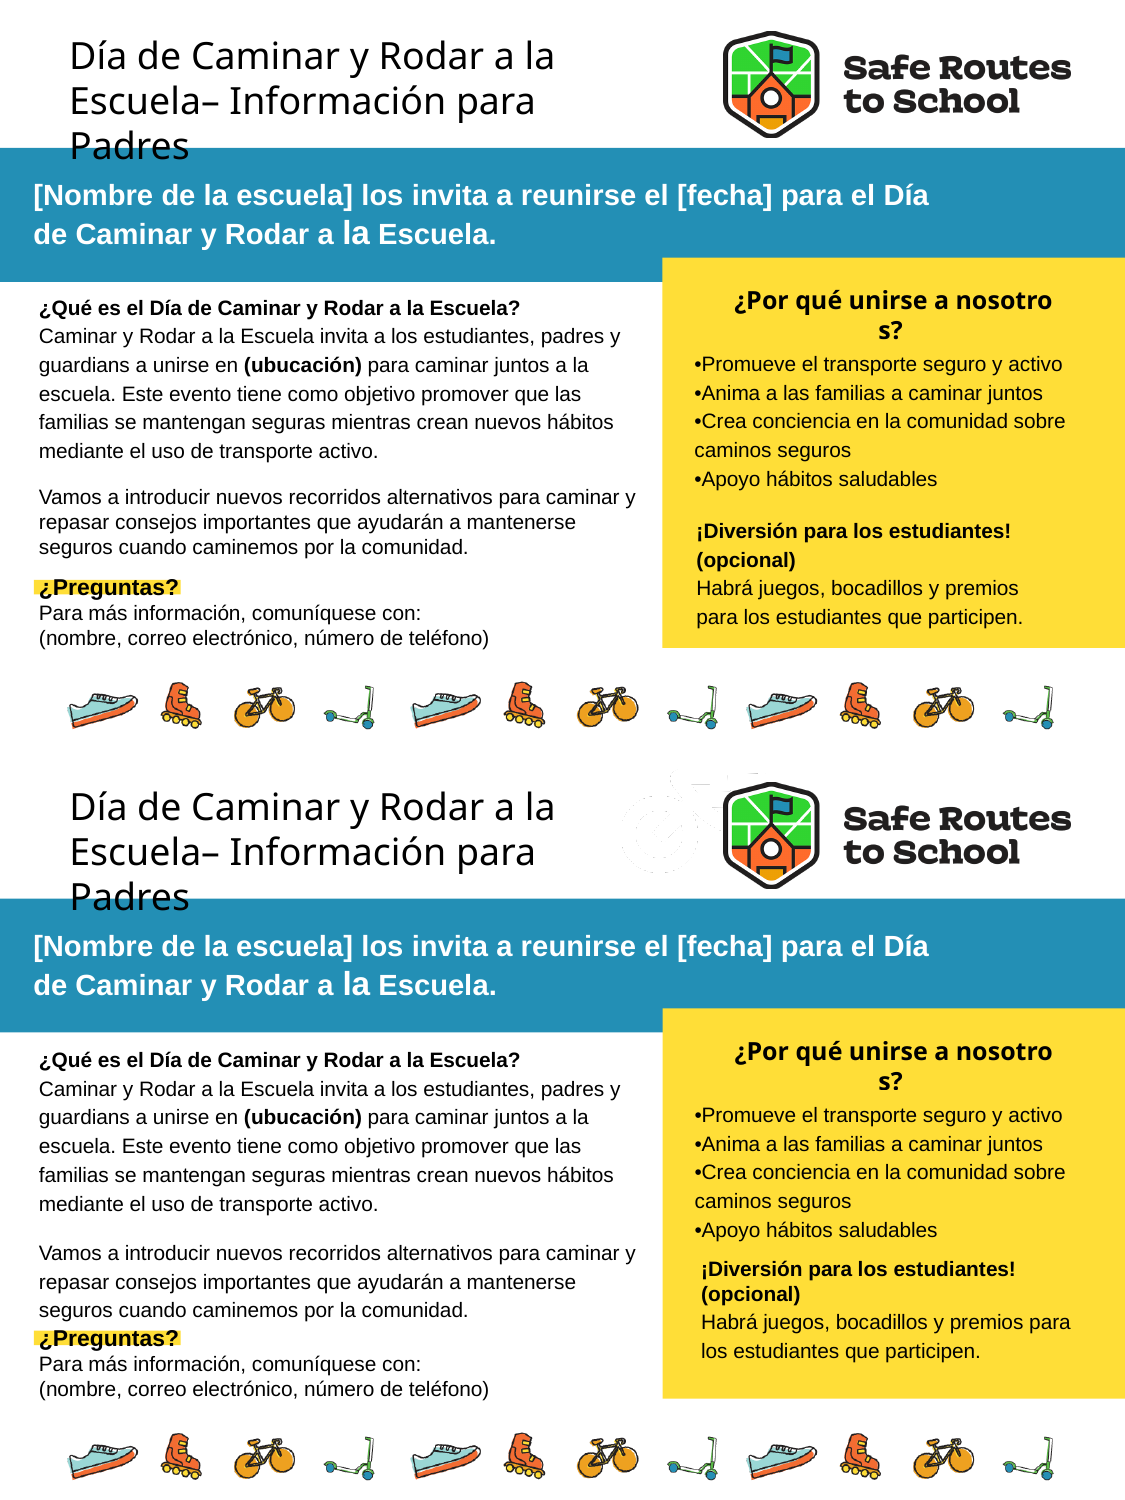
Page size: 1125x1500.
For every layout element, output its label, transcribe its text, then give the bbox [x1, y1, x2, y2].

text_box ¿Preguntas? Para más información, comuníquese con: (nombre, correo electrónico, número de teléfono) [23, 564, 553, 658]
text_box [0, 898, 1125, 1399]
text_box ¡Diversión para los estudiantes! (opcional) Habrá juegos, bocadillos y premios para los estudiantes que participen. [685, 1247, 1093, 1371]
picture [620, 769, 1071, 889]
text_box [Nombre de la escuela] los invita a reunirse el [fecha] para el Día de Caminar y Rodar a la Escuela. [18, 919, 1107, 1010]
text_box ¿Qué es el Día de Caminar y Rodar a la Escuela? Caminar y Rodar a la Escuela invita a los estudiantes, padres y guardians a unirse en (ubucación) para caminar juntos a la escuela. Este evento tiene como objetivo promover que las familias se mantengan seguras mientras crean nuevos hábitos mediante el uso de transporte activo. Vamos a introducir nuevos recorridos alternativos para caminar y repasar consejos importantes que ayudarán a mantenerse seguros cuando caminemos por la comunidad. [23, 1035, 655, 1354]
picture [65, 674, 1060, 735]
text_box •Promueve el transporte seguro y activo •Anima a las familias a caminar juntos •Crea conciencia en la comunidad sobre caminos seguros •Apoyo hábitos saludables [679, 339, 1107, 499]
picture [65, 1425, 1060, 1486]
text_box ¿Qué es el Día de Caminar y Rodar a la Escuela? Caminar y Rodar a la Escuela invita a los estudiantes, padres y guardians a unirse en (ubucación) para caminar juntos a la escuela. Este evento tiene como objetivo promover que las familias se mantengan seguras mientras crean nuevos hábitos mediante el uso de transporte activo. Vamos a introducir nuevos recorridos alternativos para caminar y repasar consejos importantes que ayudarán a mantenerse seguros cuando caminemos por la comunidad. [23, 286, 662, 566]
text_box Día de Caminar y Rodar a la Escuela– Información para Padres [54, 775, 665, 919]
text_box ¿Por qué unirse a nosotros? [715, 1027, 1073, 1090]
picture [723, 31, 1071, 138]
text_box [Nombre de la escuela] los invita a reunirse el [fecha] para el Día de Caminar y Rodar a la Escuela. [18, 168, 1107, 259]
text_box ¡Diversión para los estudiantes! (opcional) Habrá juegos, bocadillos y premios para los estudiantes que participen. [681, 506, 1078, 637]
text_box Día de Caminar y Rodar a la Escuela– Información para Padres [54, 24, 665, 168]
text_box ¿Preguntas? Para más información, comuníquese con: (nombre, correo electrónico, número de teléfono) [23, 1354, 553, 1409]
text_box •Promueve el transporte seguro y activo •Anima a las familias a caminar juntos •Crea conciencia en la comunidad sobre caminos seguros •Apoyo hábitos saludables [679, 1090, 1107, 1249]
text_box [0, 147, 1125, 648]
text_box ¿Por qué unirse a nosotros? [715, 277, 1073, 339]
